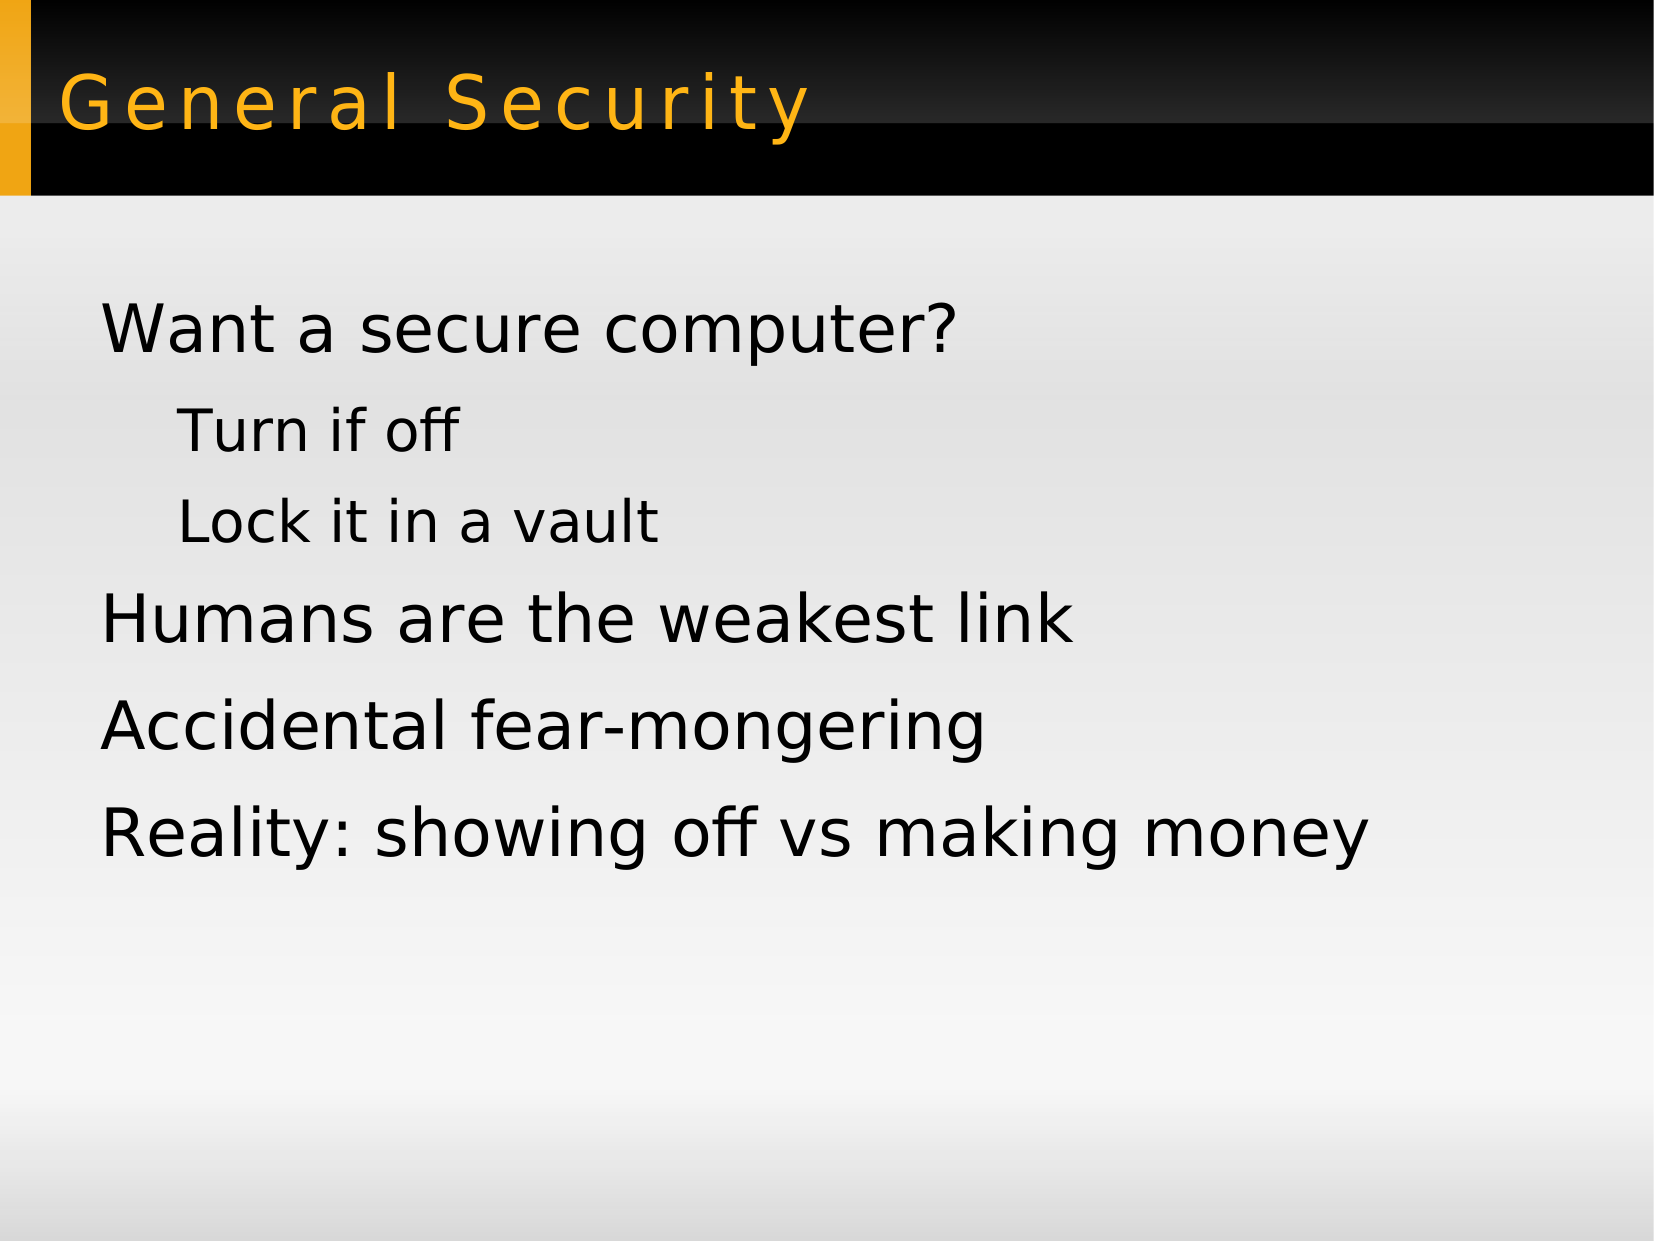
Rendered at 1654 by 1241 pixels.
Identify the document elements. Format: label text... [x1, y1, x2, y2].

title General Security [59, 29, 1270, 178]
list Want a secure computer? Turn if off Lock it in a vault Humans are the weakest link Accidental fear-mongering Reality: showing off vs making money [82, 290, 1571, 1094]
picture [0, 0, 1654, 1241]
